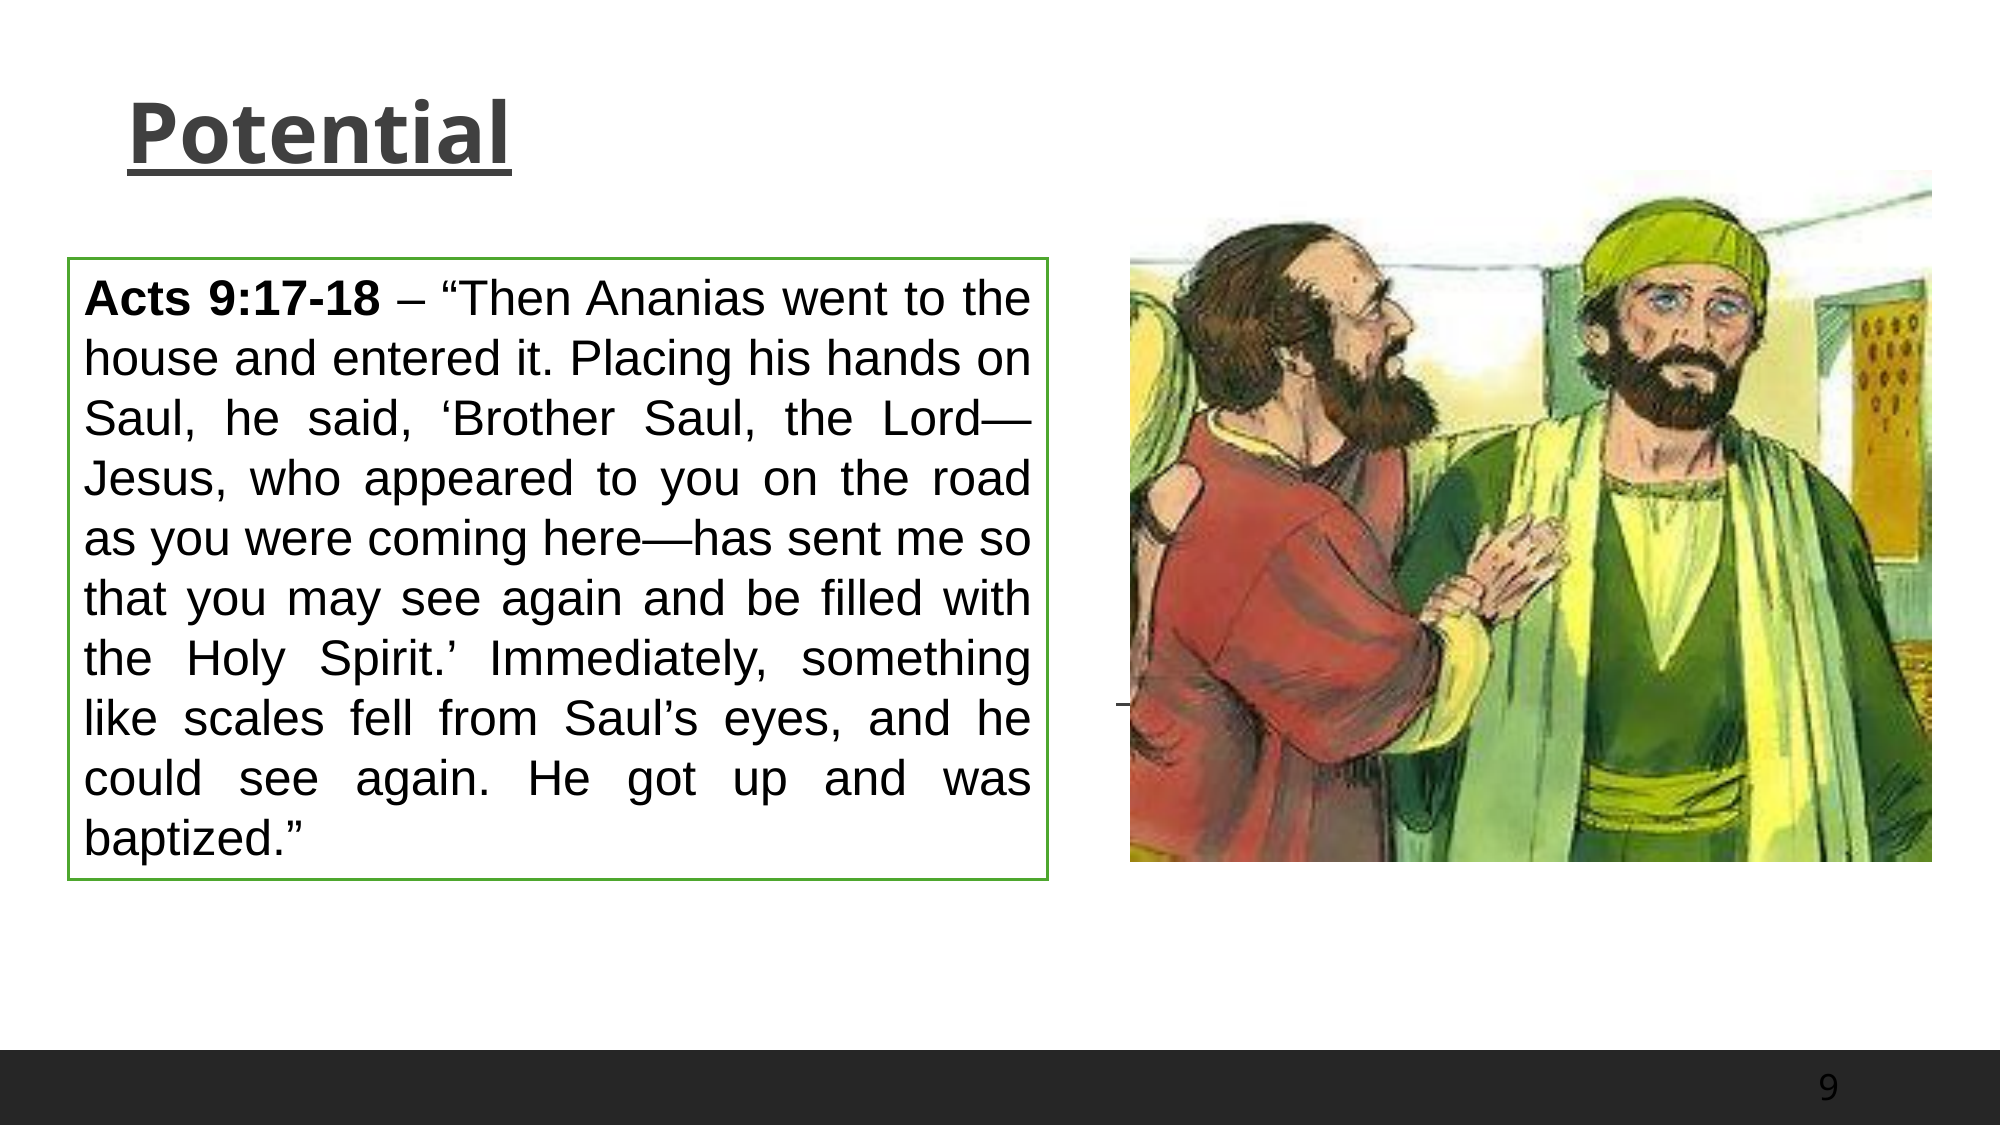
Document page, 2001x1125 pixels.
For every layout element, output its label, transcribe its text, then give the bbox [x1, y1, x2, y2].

text_box [1803, 1057, 1932, 1118]
text_box Potential [110, 83, 558, 257]
text_box Acts 9:17-18 – “Then Ananias went to the house and entered it. Placing his hands on Saul, he said, ‘Brother Saul, the Lord—Jesus, who appeared to you on the road as you were coming here—has sent me so that you may see again and be filled with the Holy Spirit.’ Immediately, something like scales fell from Saul’s eyes, and he could see again. He got up and was baptized.” [68, 258, 1048, 880]
picture [1130, 170, 1932, 862]
